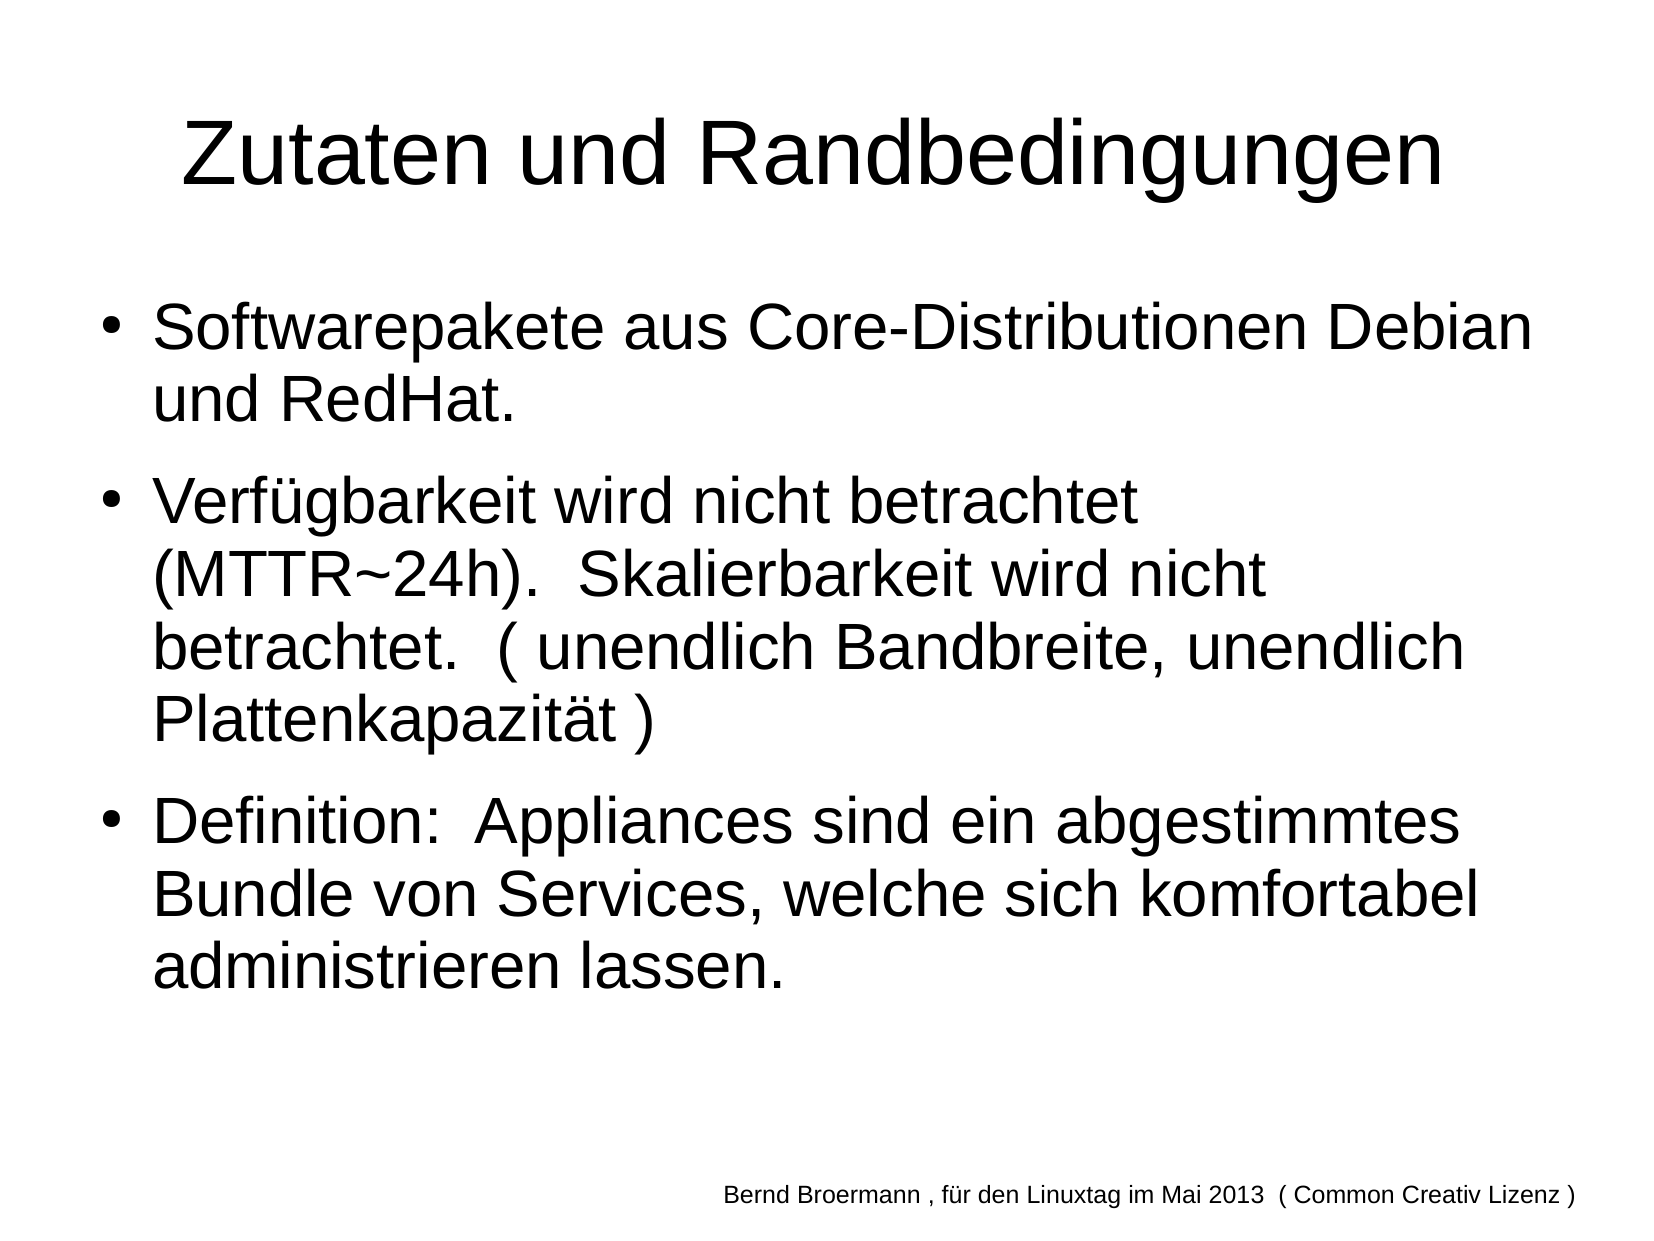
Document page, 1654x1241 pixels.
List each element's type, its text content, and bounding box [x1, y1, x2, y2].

list Softwarepakete aus Core-Distributionen Debian und RedHat. Verfügbarkeit wird nicht betrachtet (MTTR~24h). Skalierbarkeit wird nicht betrachtet. ( unendlich Bandbreite, unendlich Plattenkapazität ) Definition: Appliances sind ein abgestimmtes Bundle von Services, welche sich komfortabel administrieren lassen. [82, 290, 1538, 1010]
title Zutaten und Randbedingungen [82, 49, 1571, 257]
text_box Bernd Broermann , für den Linuxtag im Mai 2013 ( Common Creativ Lizenz ) [708, 1173, 1630, 1217]
